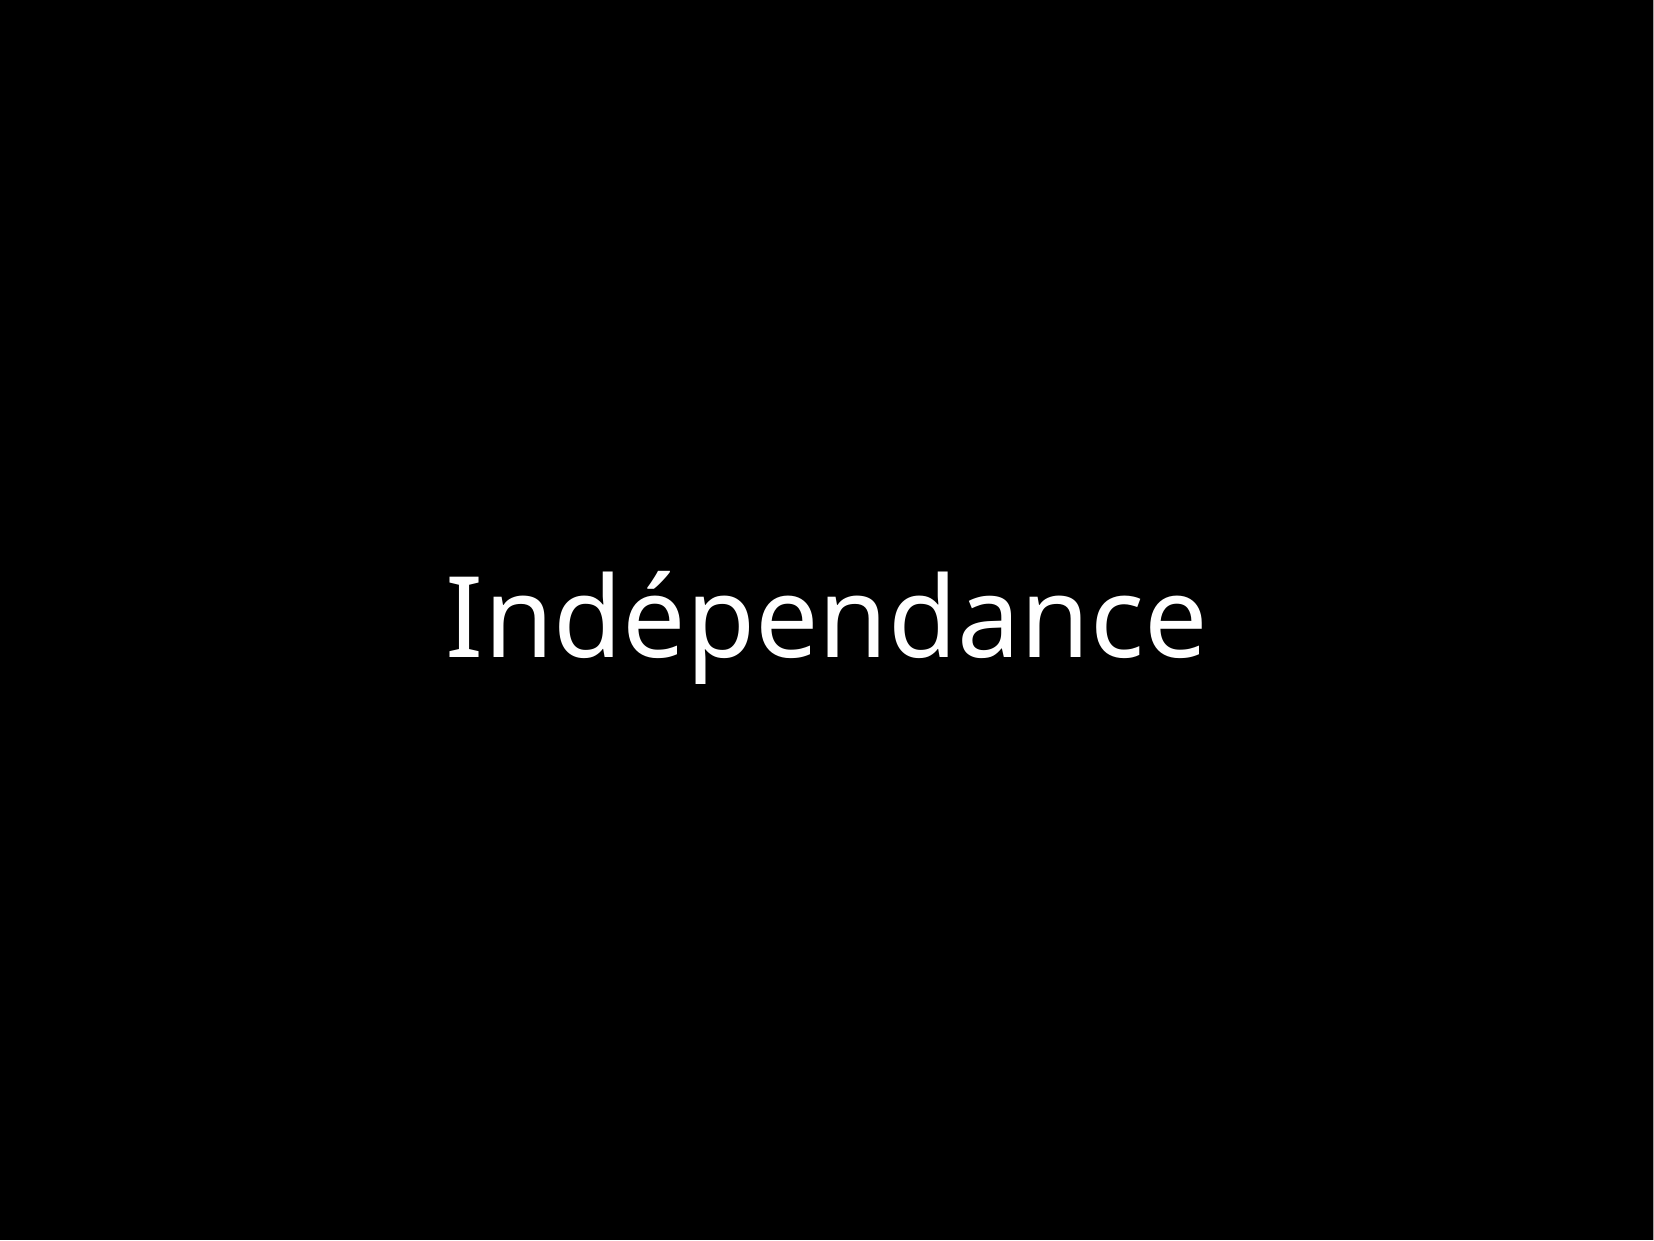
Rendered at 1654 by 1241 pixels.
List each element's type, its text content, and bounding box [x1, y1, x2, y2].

title Indépendance [82, 56, 1571, 1172]
